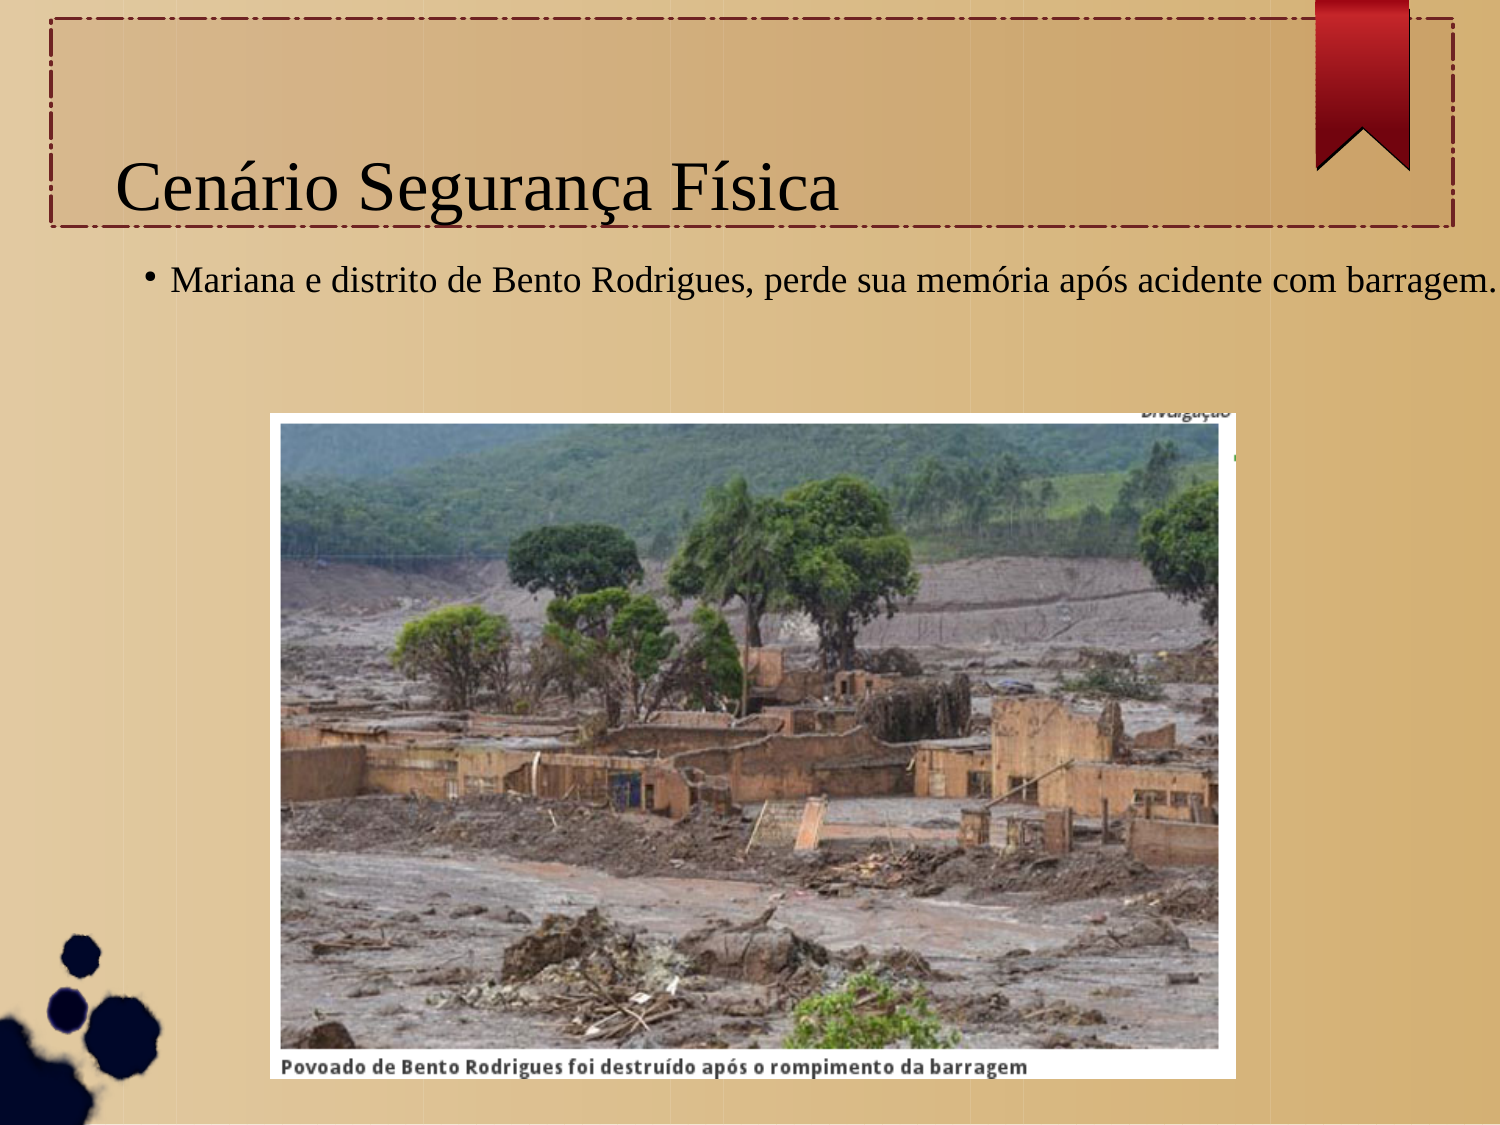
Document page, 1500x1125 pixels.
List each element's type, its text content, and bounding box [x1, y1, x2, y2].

title Cenário Segurança Física [74, 20, 1313, 233]
text_box Mariana e distrito de Bento Rodrigues, perde sua memória após acidente com barragem. [135, 254, 1500, 343]
picture [270, 413, 1236, 1080]
